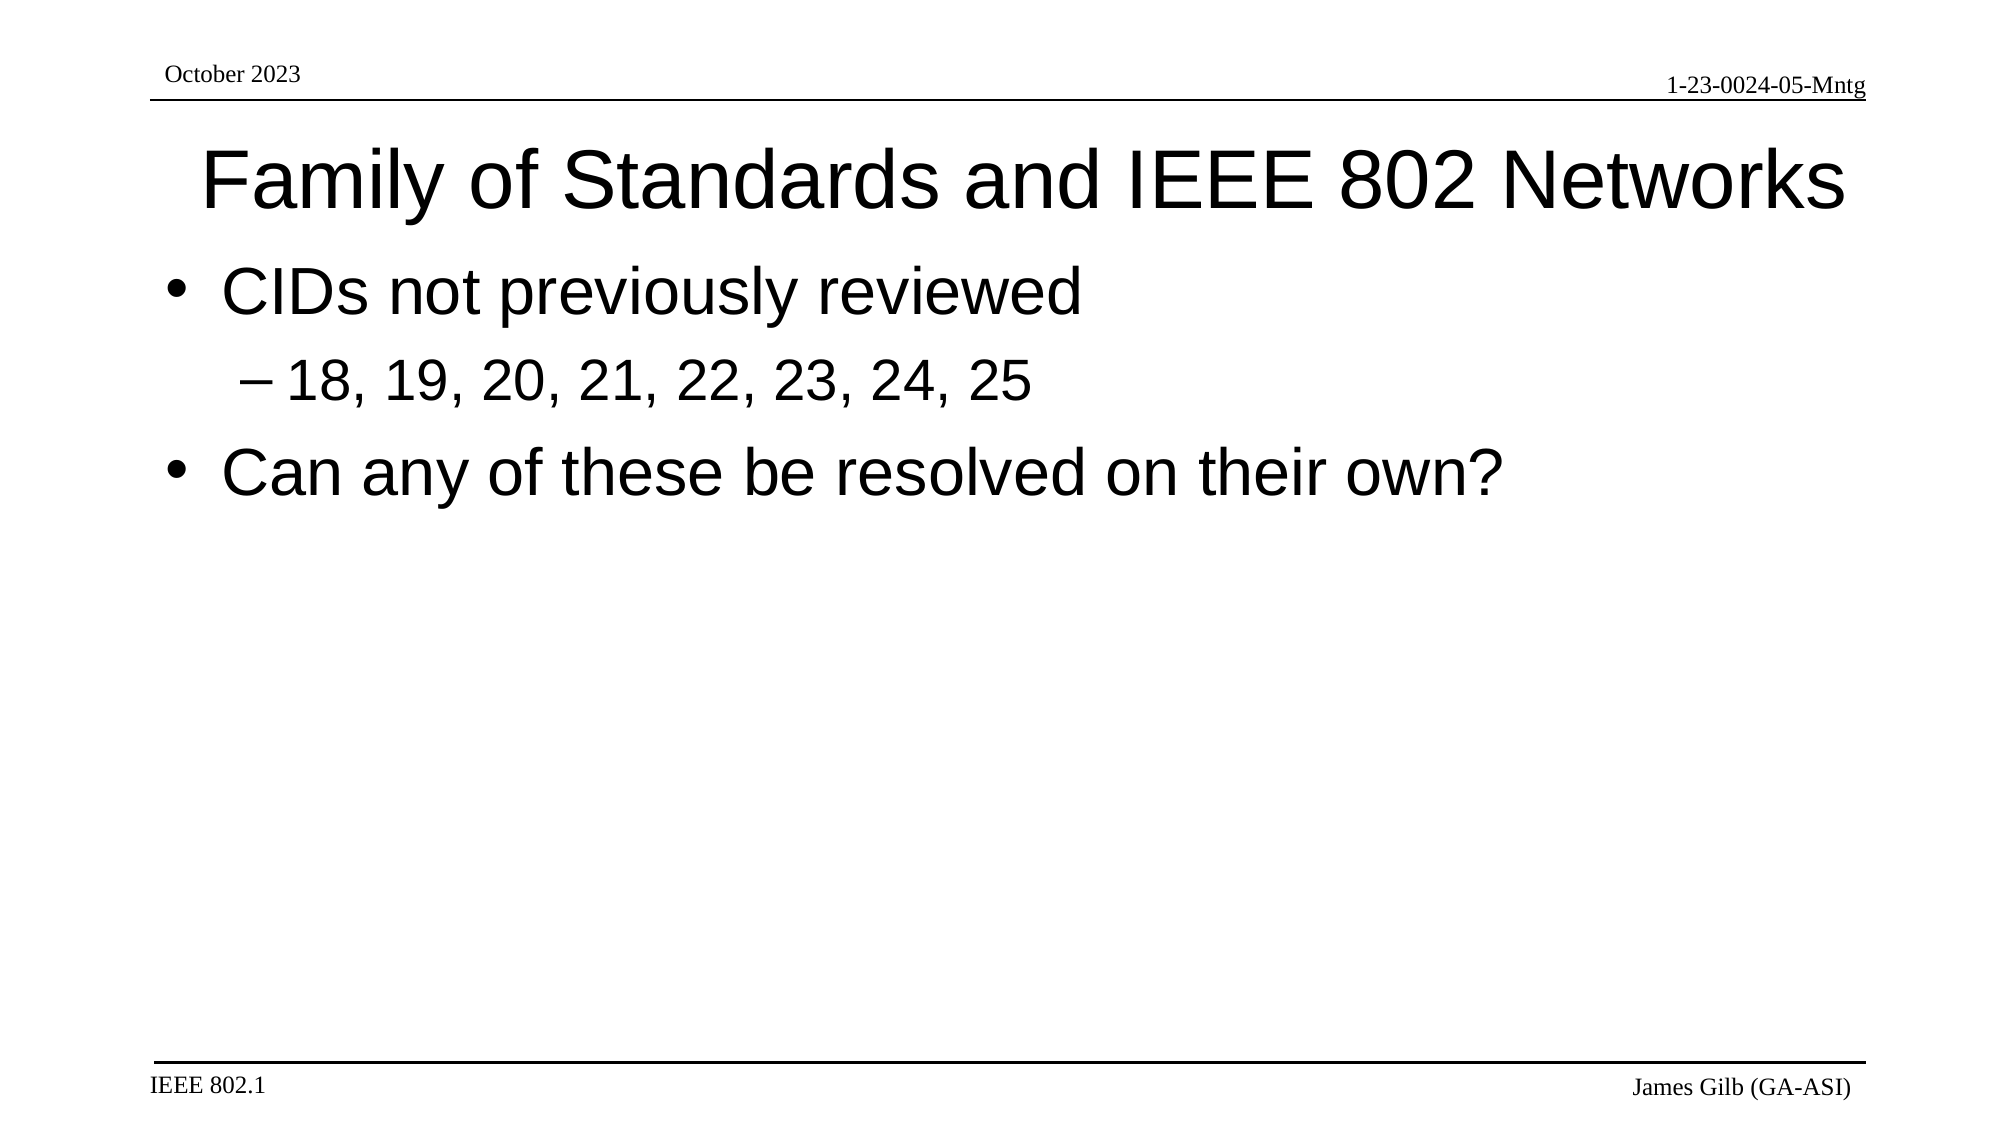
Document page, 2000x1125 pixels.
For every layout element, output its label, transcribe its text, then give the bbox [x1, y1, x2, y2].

title Family of Standards and IEEE 802 Networks [149, 112, 1900, 238]
list CIDs not previously reviewed 18, 19, 20, 21, 22, 23, 24, 25 Can any of these be resolved on their own? [149, 239, 1900, 1051]
